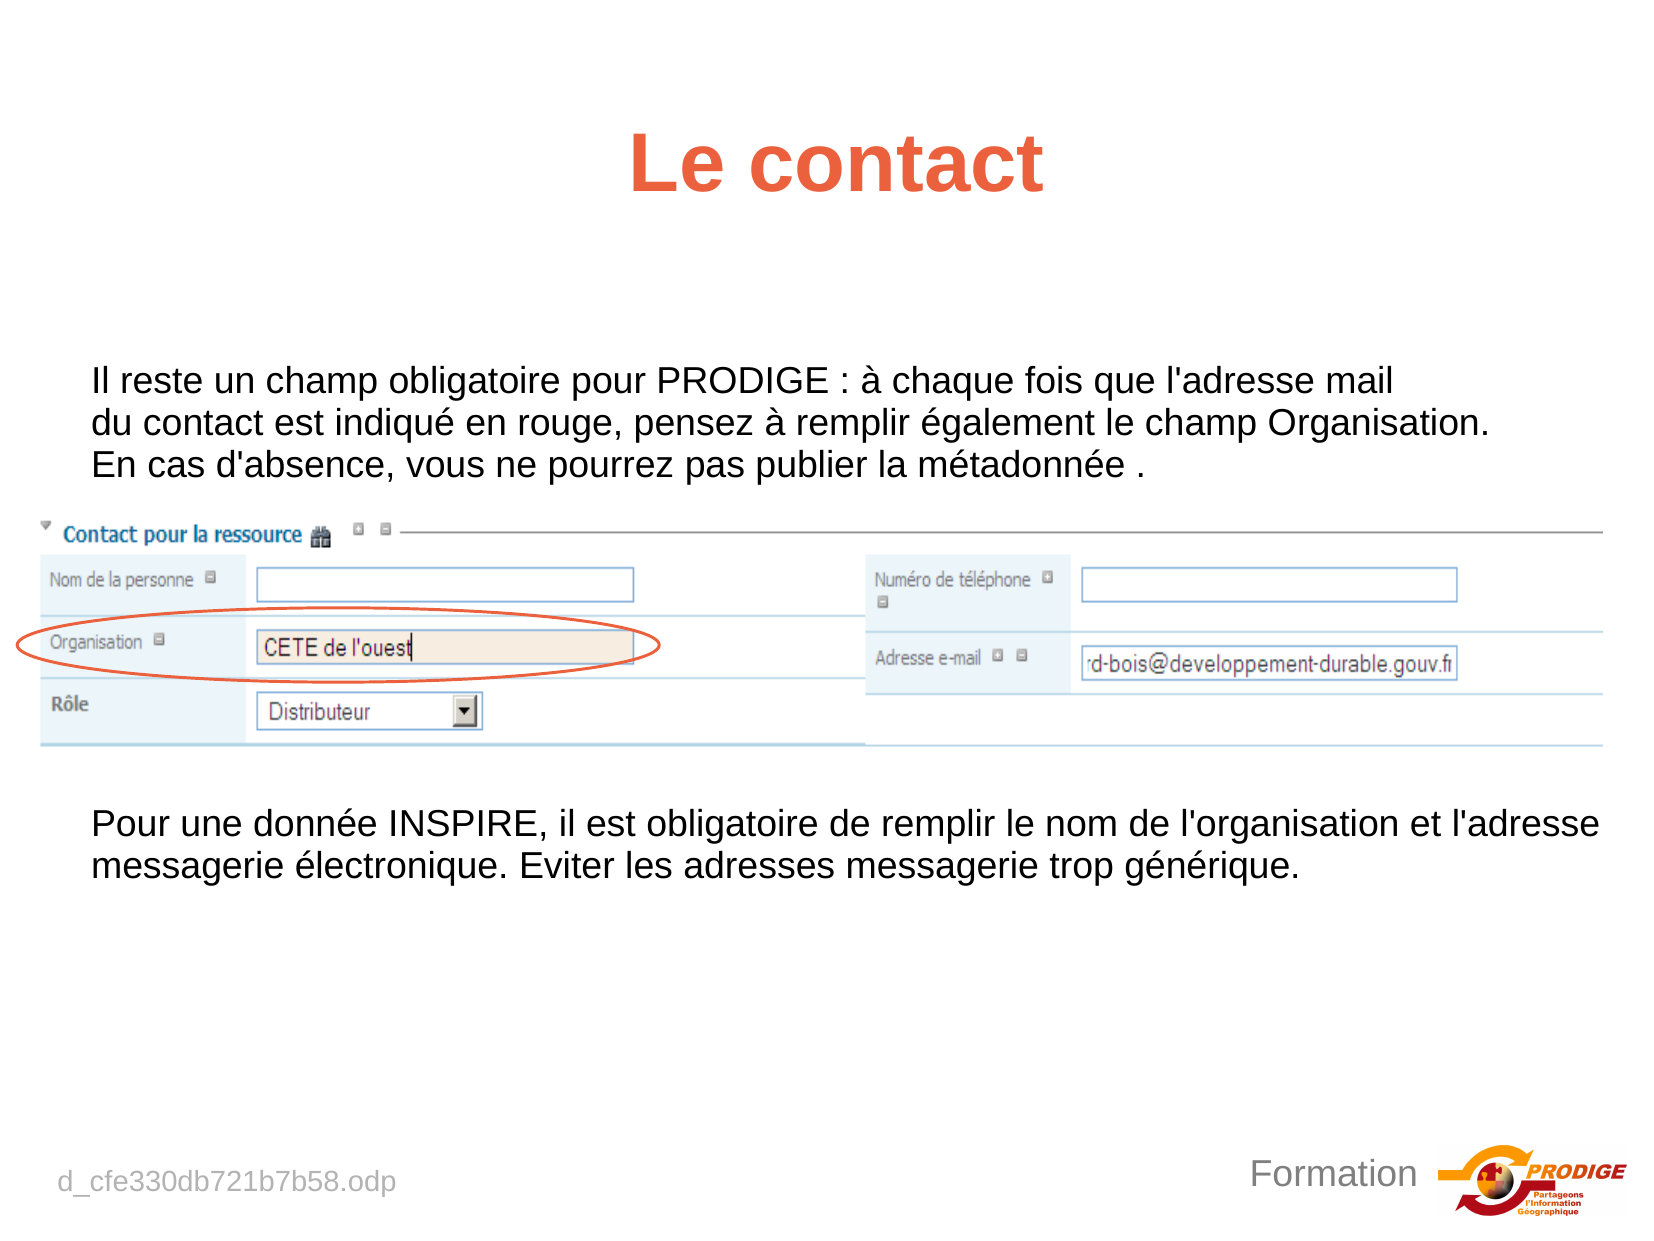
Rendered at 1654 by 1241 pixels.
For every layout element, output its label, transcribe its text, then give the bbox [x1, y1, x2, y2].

text_box Il reste un champ obligatoire pour PRODIGE : à chaque fois que l'adresse mail du contact est indiqué en rouge, pensez à remplir également le champ Organisation. En cas d'absence, vous ne pourrez pas publier la métadonnée . [76, 352, 1506, 507]
title Le contact [46, 66, 1627, 259]
picture [21, 610, 657, 680]
picture [1438, 1145, 1627, 1216]
text_box Pour une donnée INSPIRE, il est obligatoire de remplir le nom de l'organisation et l'adresse messagerie électronique. Eviter les adresses messagerie trop générique. [76, 795, 1616, 937]
picture [21, 507, 1603, 770]
